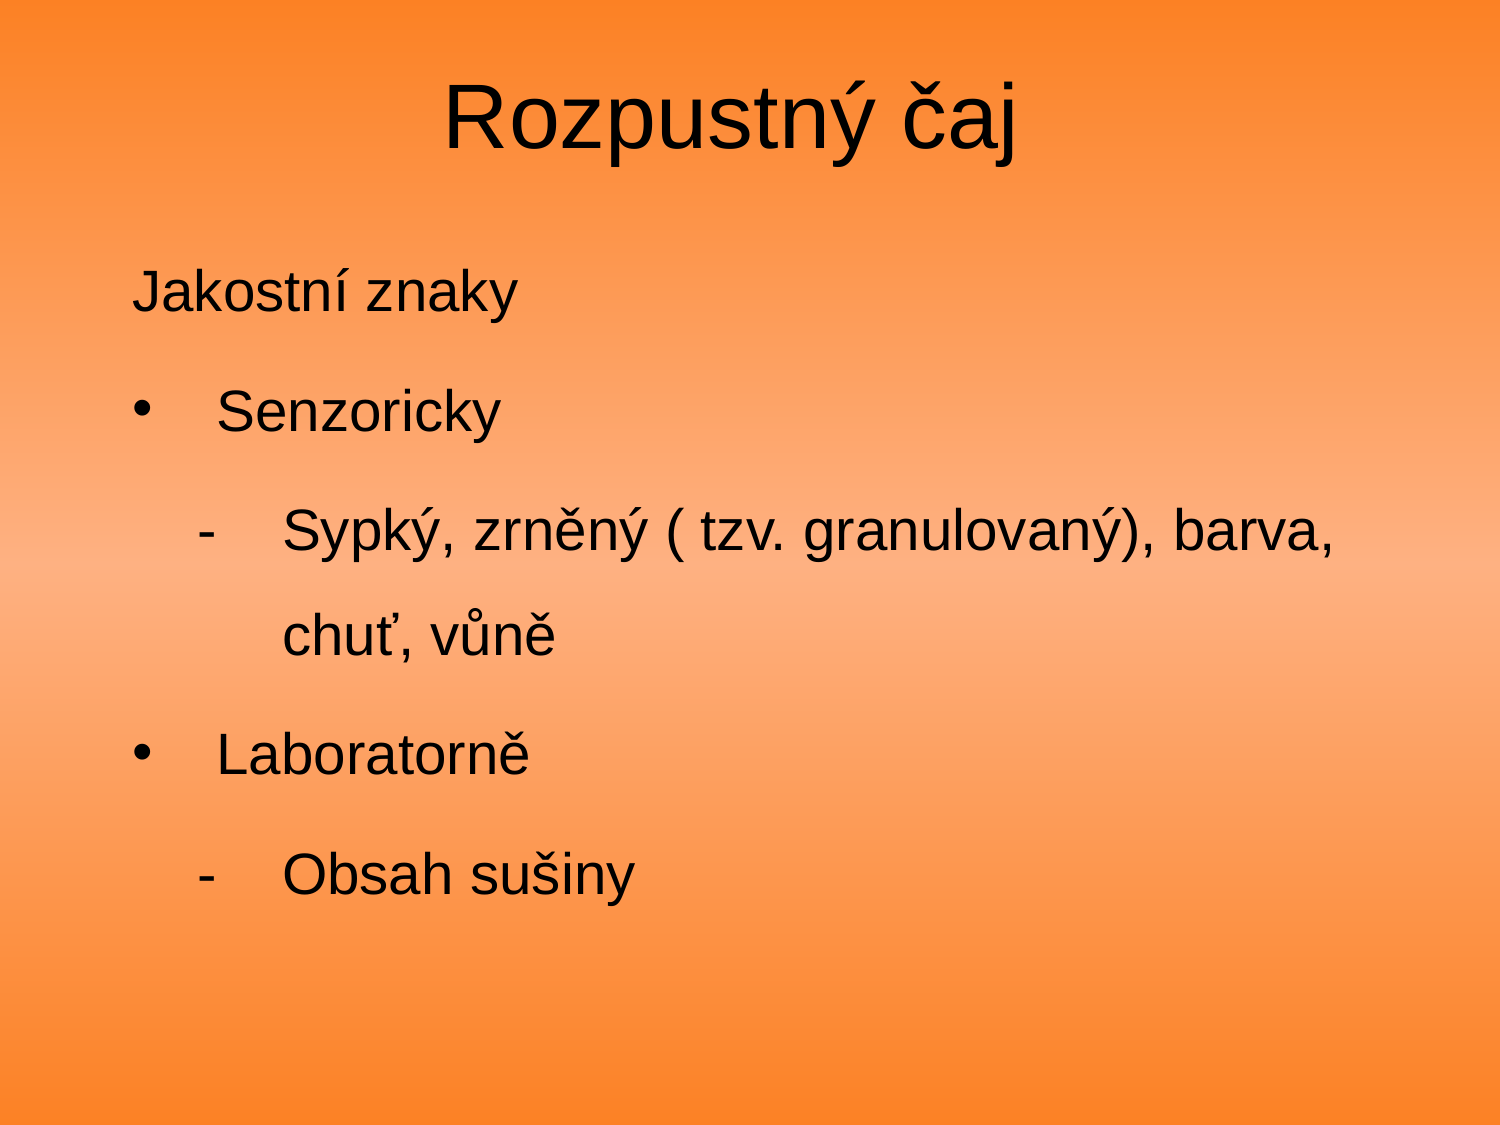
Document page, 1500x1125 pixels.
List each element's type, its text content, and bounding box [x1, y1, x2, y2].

list Jakostní znaky Senzoricky - Sypký, zrněný ( tzv. granulovaný), barva, chuť, vůně Laboratorně - Obsah sušiny [117, 210, 1430, 1036]
title Rozpustný čaj [93, 35, 1369, 188]
